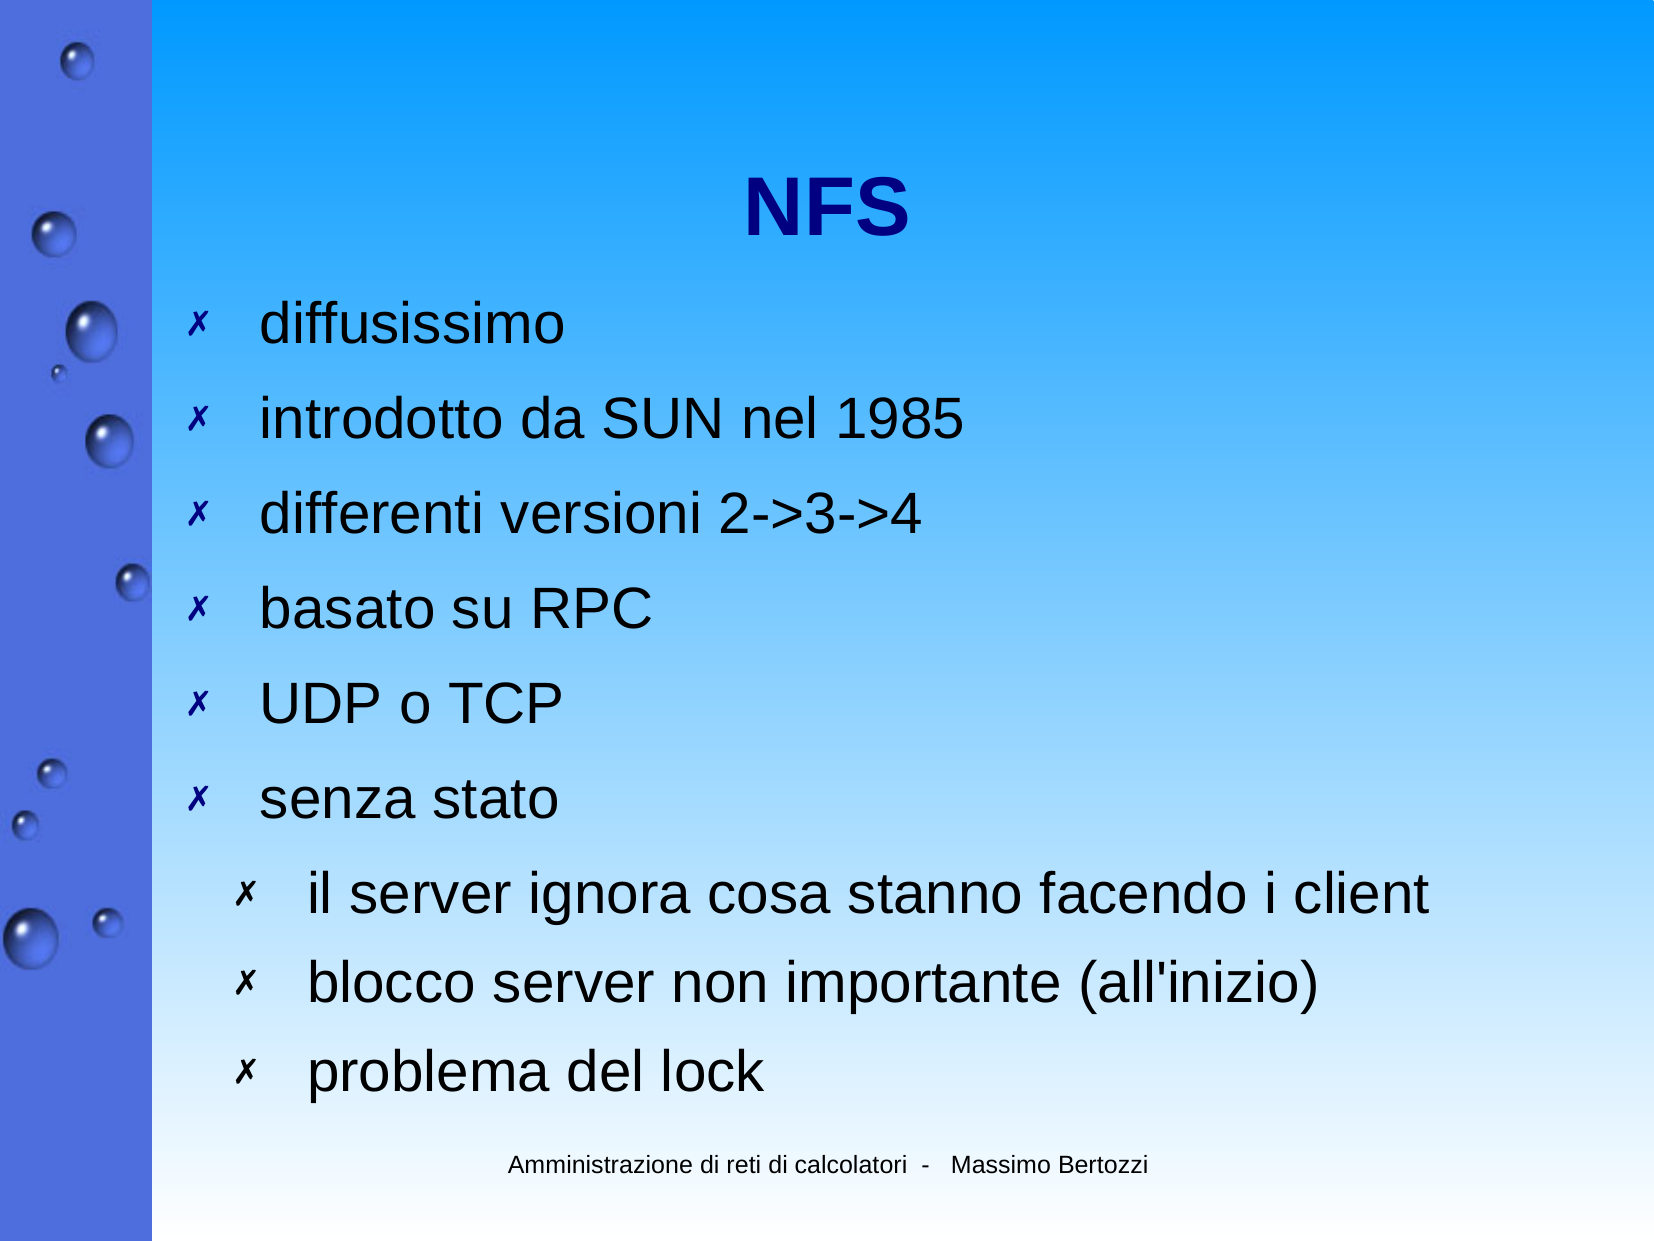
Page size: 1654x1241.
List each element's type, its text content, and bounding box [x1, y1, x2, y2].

title NFS [121, 102, 1534, 311]
list diffusissimo introdotto da SUN nel 1985 differenti versioni 2->3->4 basato su RPC UDP o TCP senza stato il server ignora cosa stanno facendo i client blocco server non importante (all'inizio) problema del lock [177, 290, 1590, 1123]
picture [0, 0, 152, 1241]
